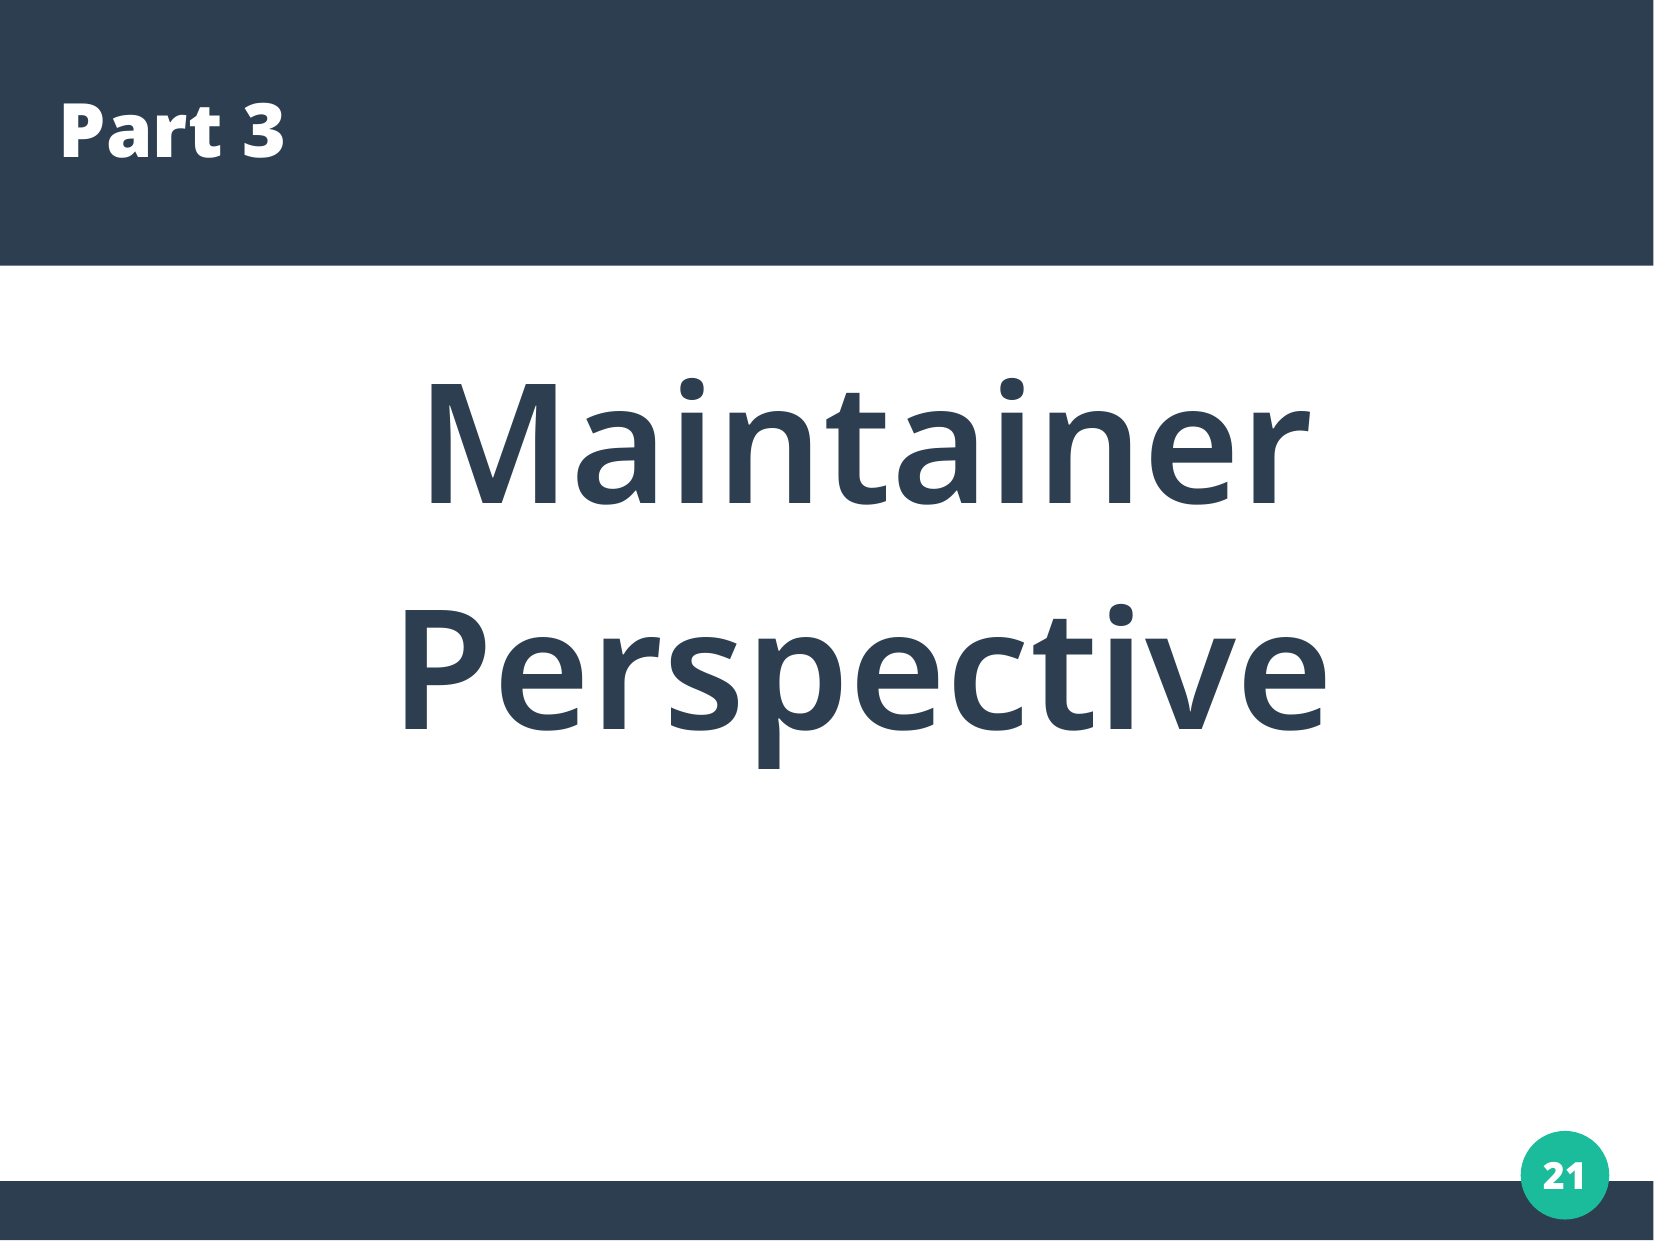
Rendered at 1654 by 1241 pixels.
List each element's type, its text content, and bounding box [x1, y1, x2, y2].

list Maintainer Perspective [59, 324, 1595, 1152]
title Part 3 [59, 49, 1595, 207]
